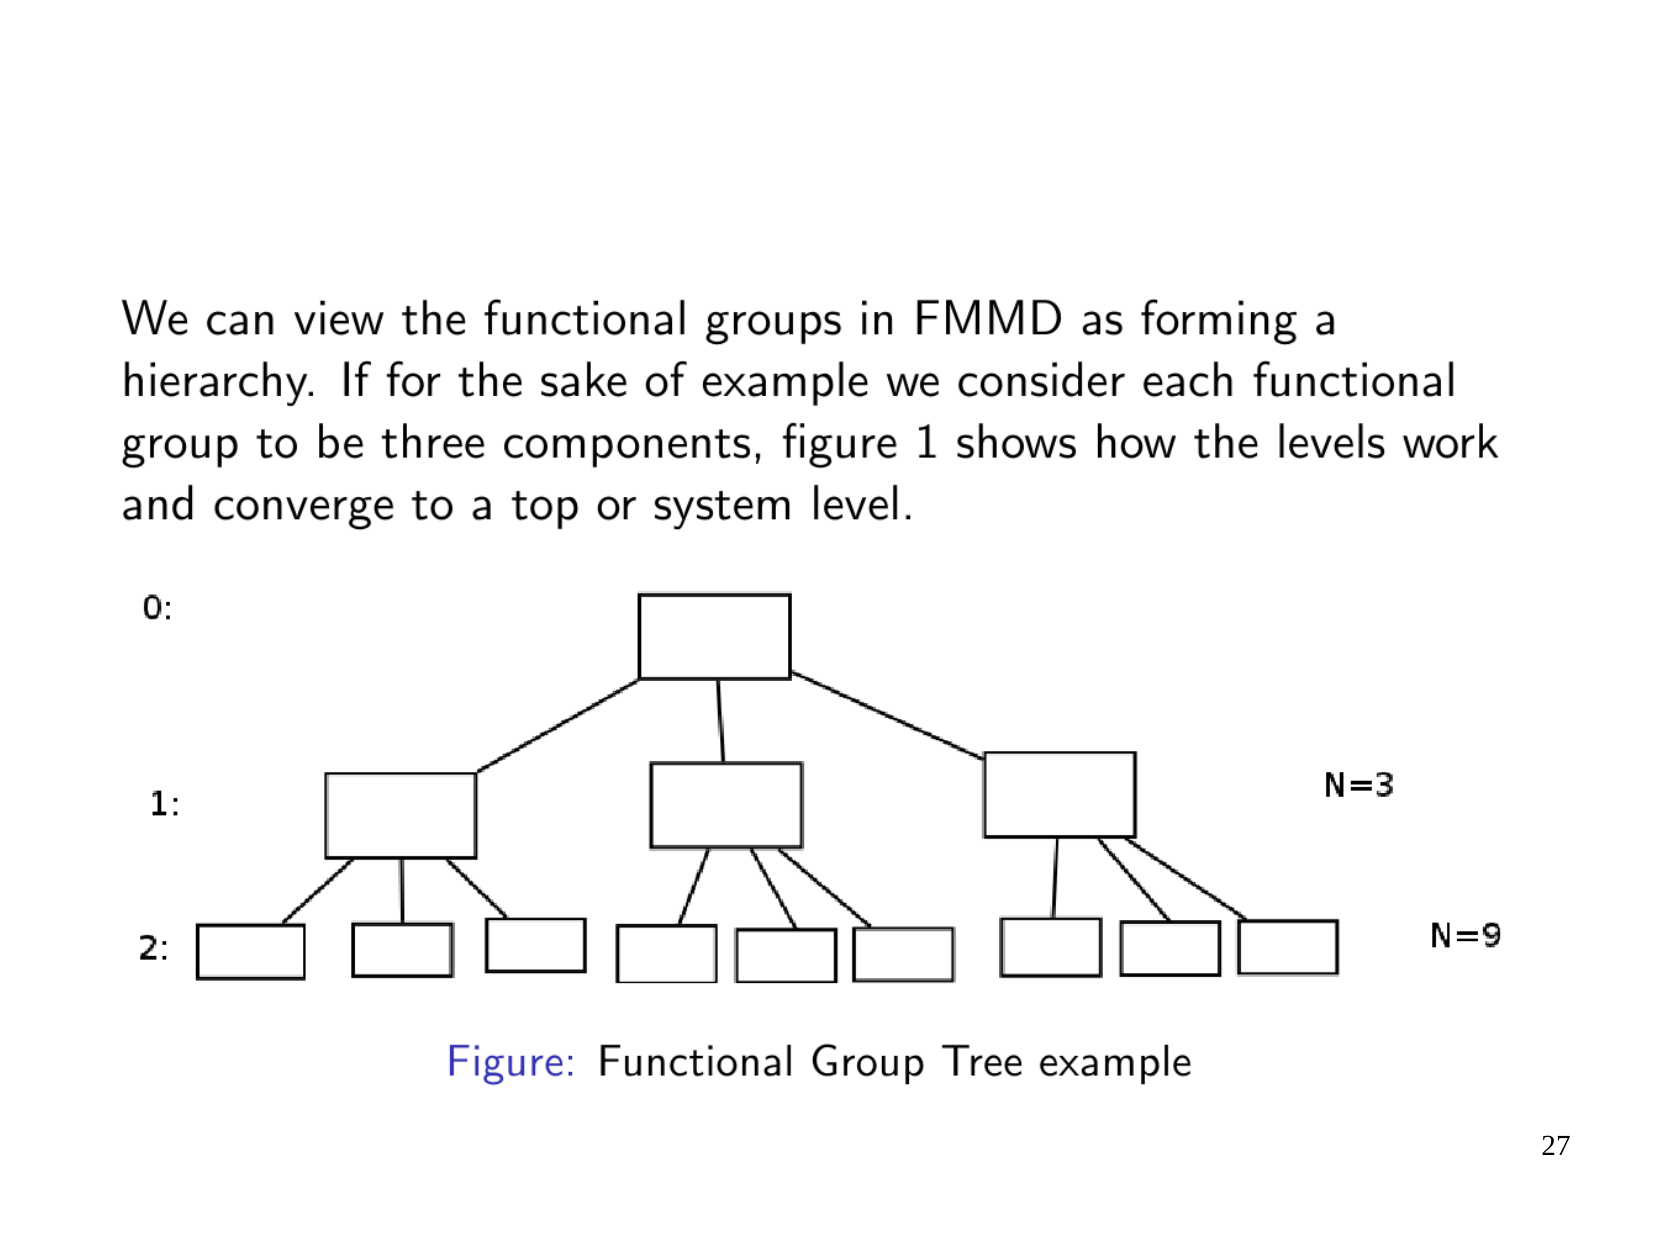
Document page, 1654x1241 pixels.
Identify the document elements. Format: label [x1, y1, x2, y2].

picture [112, 290, 1541, 1109]
